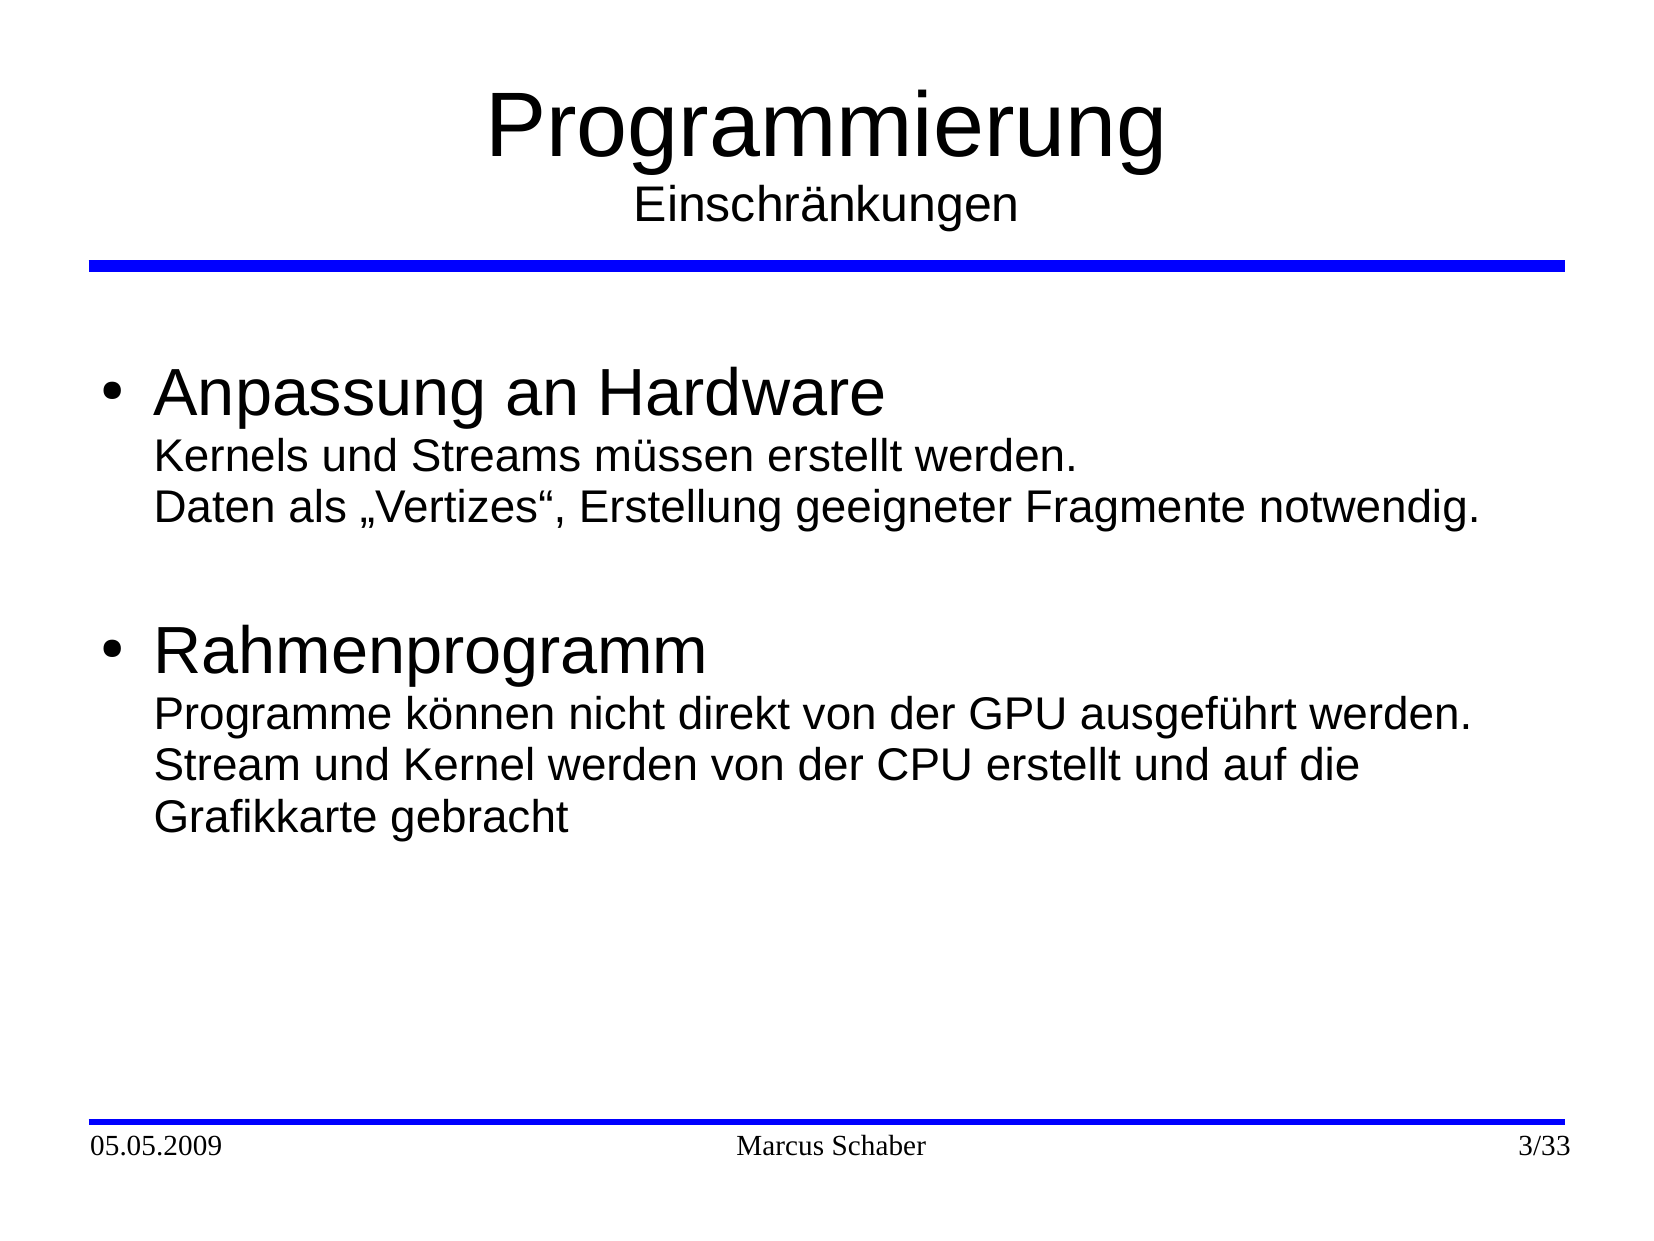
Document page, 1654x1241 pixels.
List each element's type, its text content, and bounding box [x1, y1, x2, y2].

list Anpassung an Hardware Kernels und Streams müssen erstellt werden. Daten als „Vertizes“, Erstellung geeigneter Fragmente notwendig. Rahmenprogramm Programme können nicht direkt von der GPU ausgeführt werden. Stream und Kernel werden von der CPU erstellt und auf die Grafikkarte gebracht [82, 355, 1571, 1043]
title Programmierung Einschränkungen [82, 56, 1571, 250]
